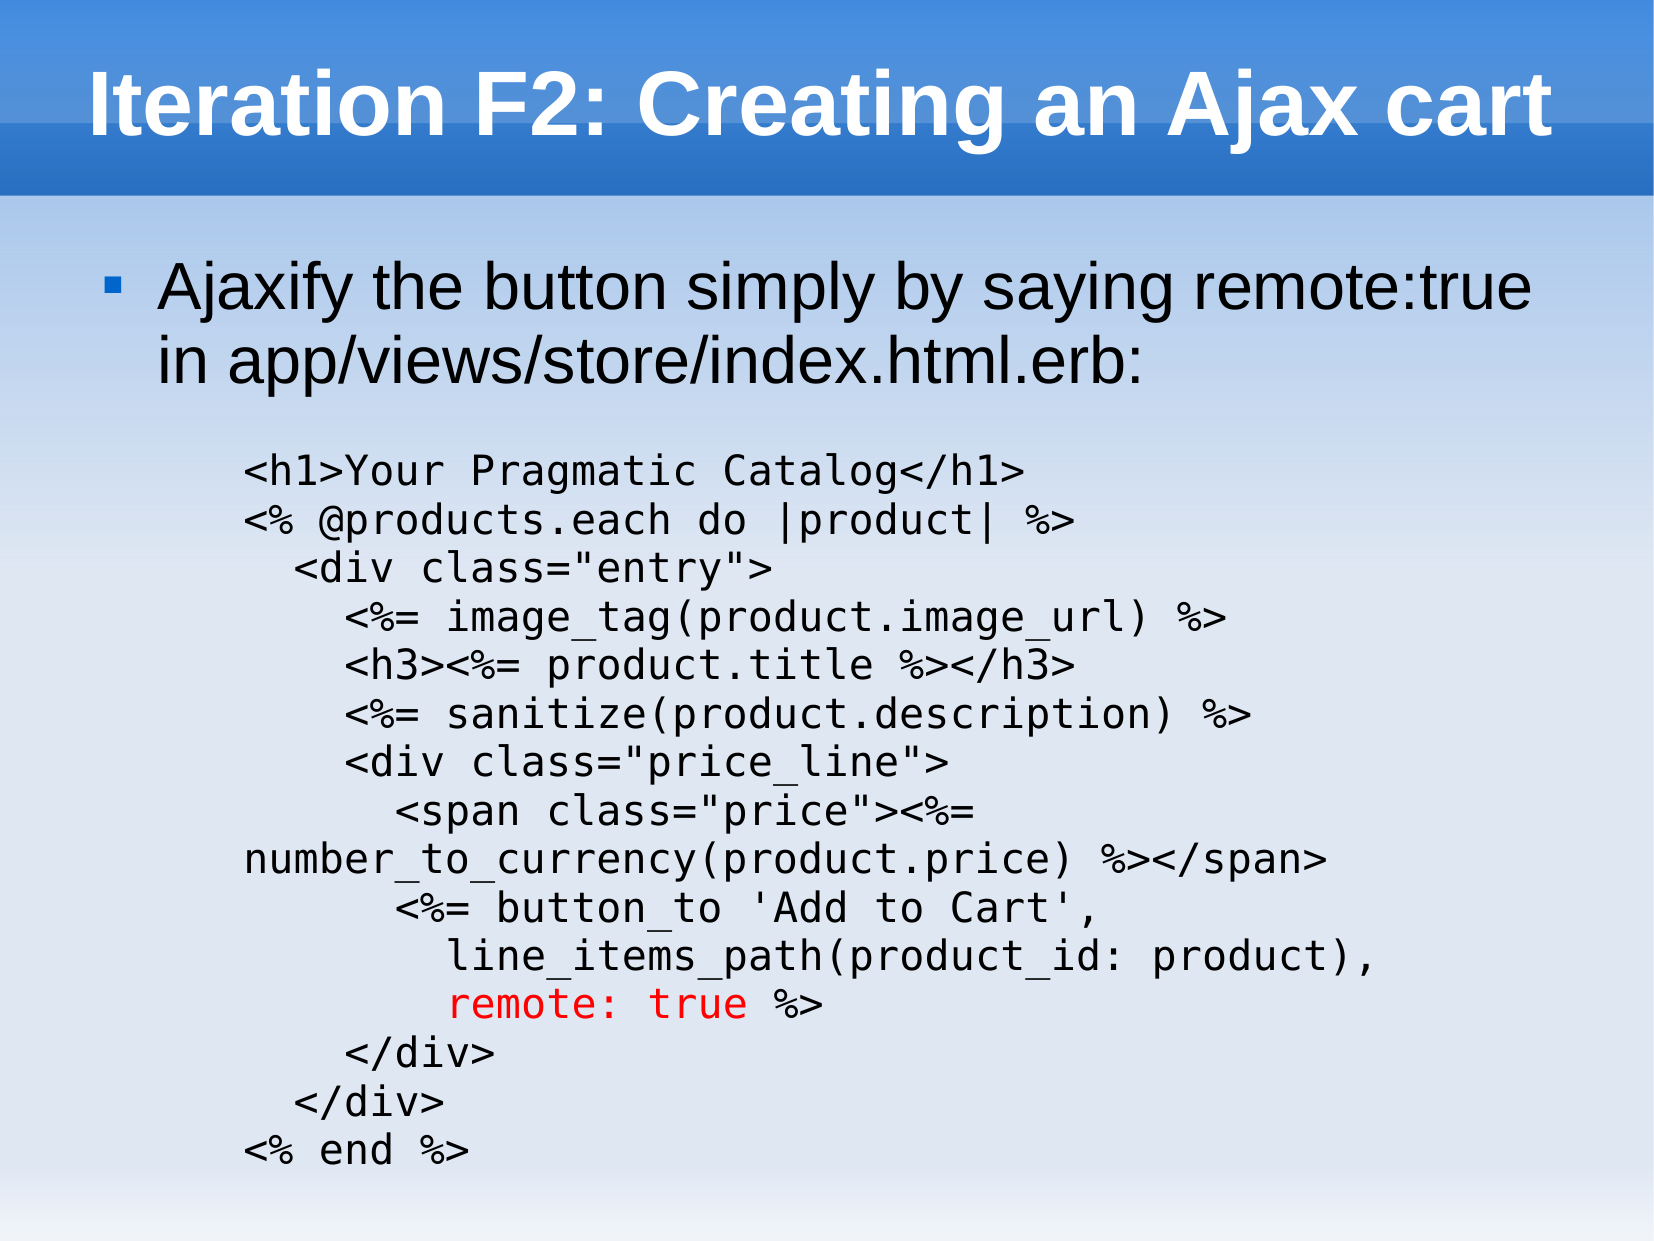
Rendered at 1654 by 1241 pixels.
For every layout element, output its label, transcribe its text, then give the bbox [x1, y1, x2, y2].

list Ajaxify the button simply by saying remote:true in app/views/store/index.html.erb: [86, 248, 1576, 512]
title Iteration F2: Creating an Ajax cart [76, 7, 1565, 200]
picture [0, 0, 1654, 1241]
text_box <h1>Your Pragmatic Catalog</h1> <% @products.each do |product| %> <div class="entry"> <%= image_tag(product.image_url) %> <h3><%= product.title %></h3> <%= sanitize(product.description) %> <div class="price_line"> <span class="price"><%= number_to_currency(product.price) %></span> <%= button_to 'Add to Cart', line_items_path(product_id: product), remote: true %> </div> </div> <% end %> [228, 439, 1467, 1241]
